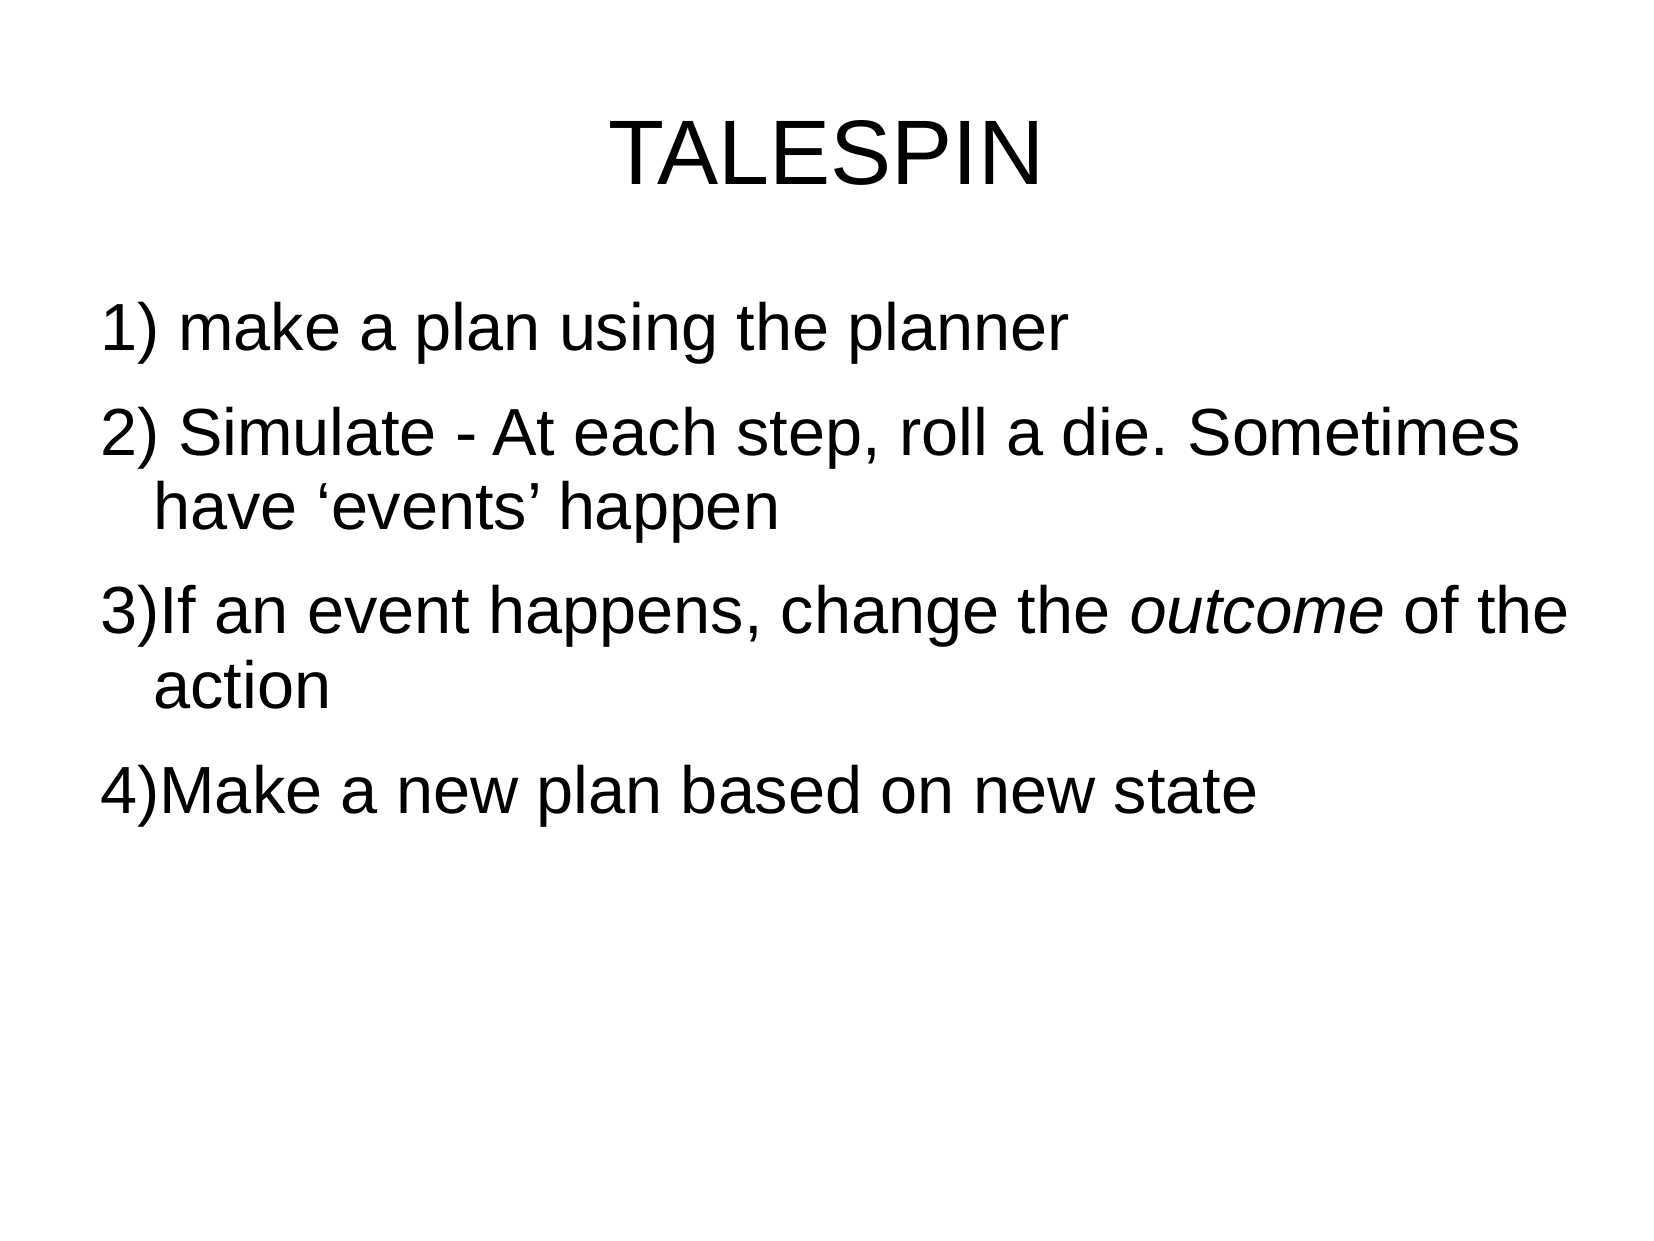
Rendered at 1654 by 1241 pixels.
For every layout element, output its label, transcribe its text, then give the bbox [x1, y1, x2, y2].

title TALESPIN [82, 49, 1571, 257]
list make a plan using the planner Simulate - At each step, roll a die. Sometimes have ‘events’ happen If an event happens, change the outcome of the action Make a new plan based on new state [82, 290, 1571, 1010]
